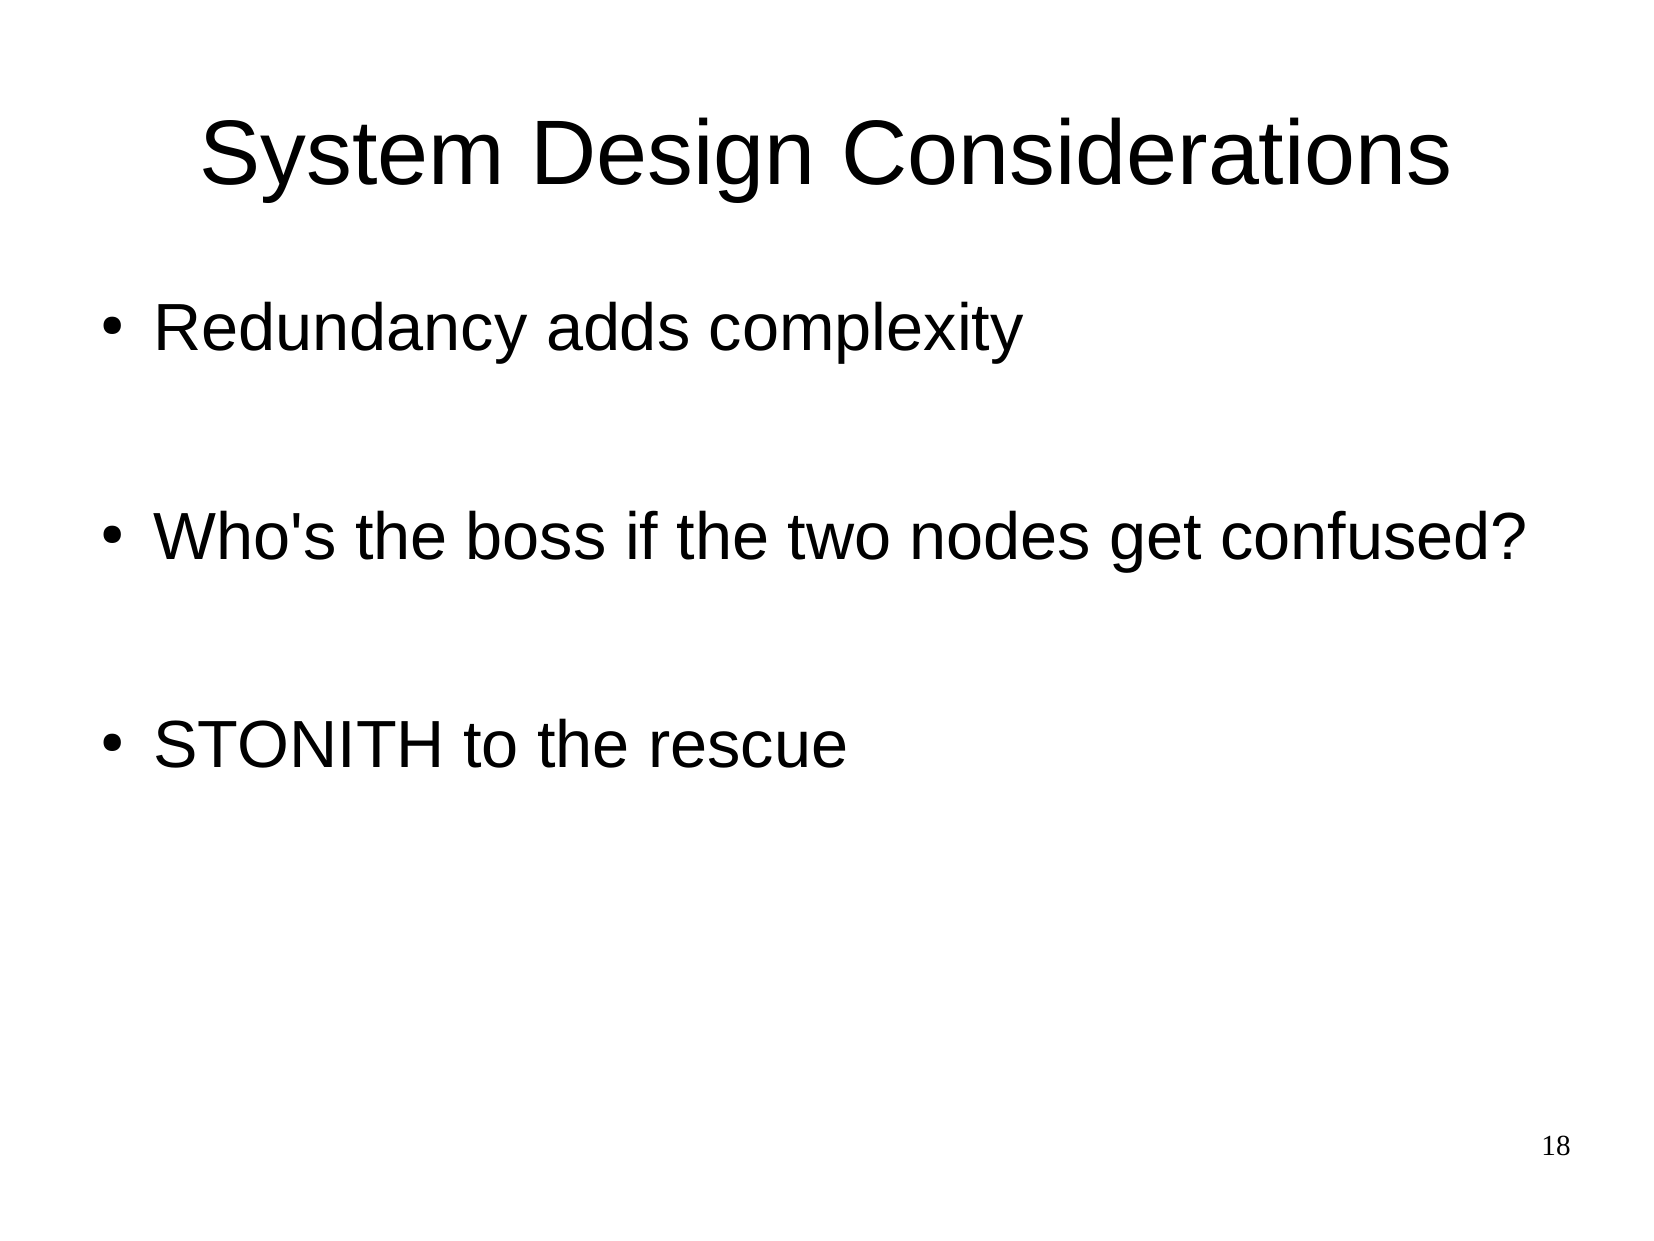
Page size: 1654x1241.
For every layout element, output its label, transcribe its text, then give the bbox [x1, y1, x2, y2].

title System Design Considerations [82, 49, 1571, 257]
list Redundancy adds complexity Who's the boss if the two nodes get confused? STONITH to the rescue [82, 290, 1571, 1109]
